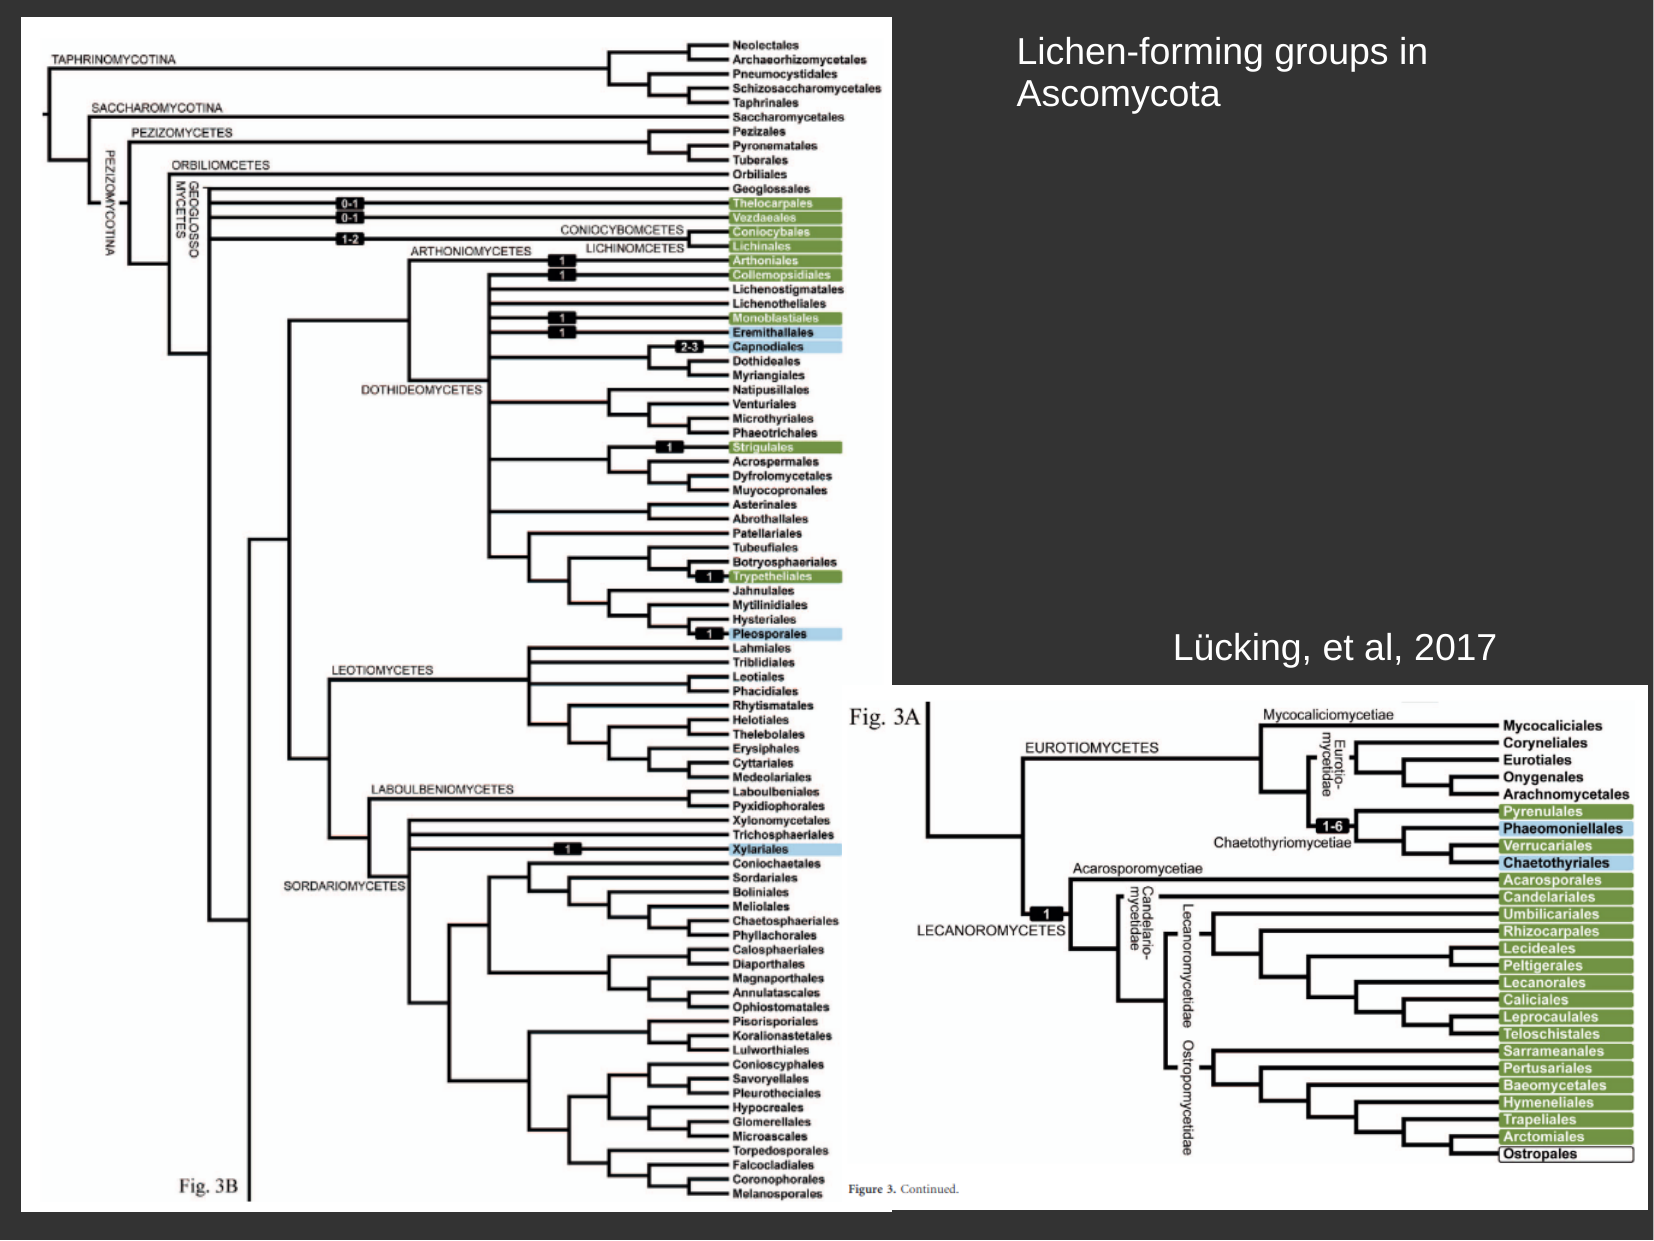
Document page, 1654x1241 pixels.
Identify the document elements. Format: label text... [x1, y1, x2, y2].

text_box Lücking, et al, 2017 [1158, 618, 1637, 676]
picture [21, 17, 1648, 1212]
text_box Lichen-forming groups in Ascomycota [1001, 23, 1520, 122]
